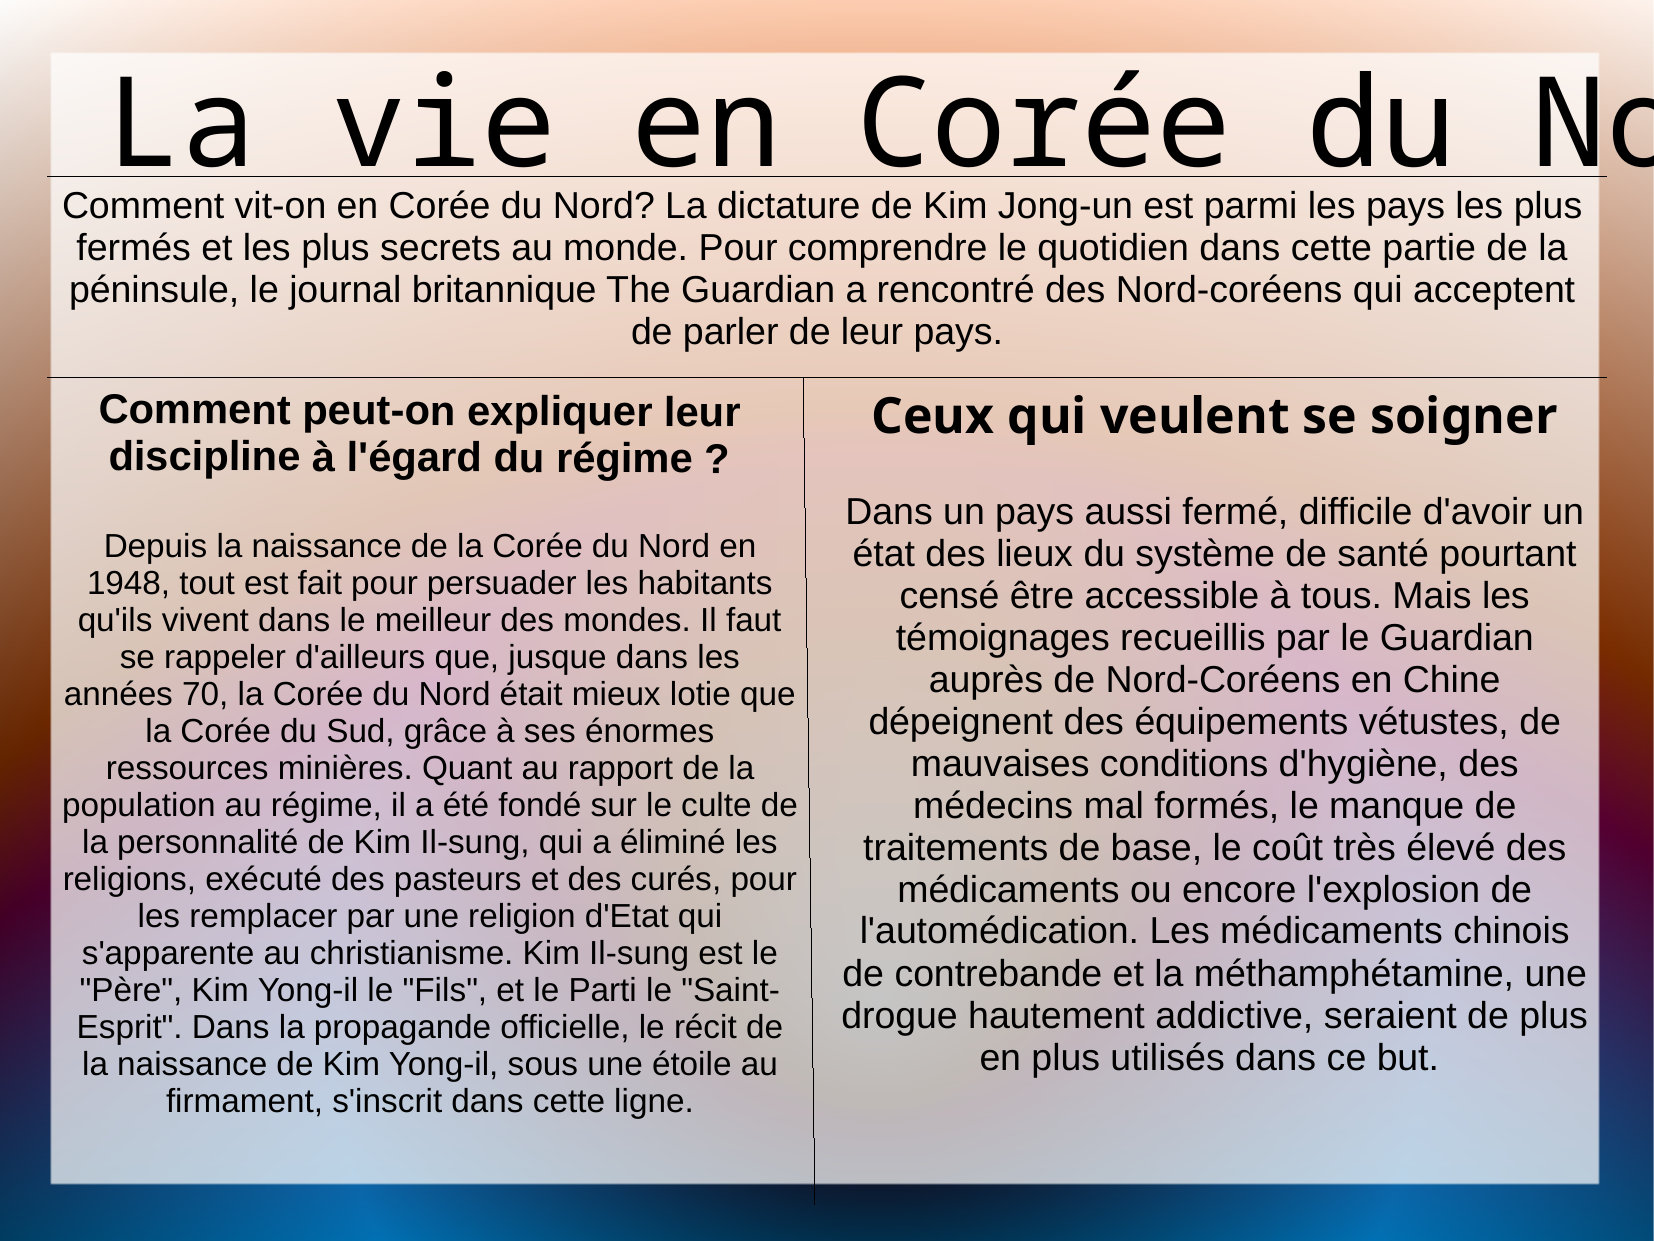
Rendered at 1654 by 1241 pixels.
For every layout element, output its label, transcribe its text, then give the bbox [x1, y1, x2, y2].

text_box Ceux qui veulent se soigner Dans un pays aussi fermé, difficile d'avoir un état des lieux du système de santé pourtant censé être accessible à tous. Mais les témoignages recueillis par le Guardian auprès de Nord-Coréens en Chine dépeignent des équipements vétustes, de mauvaises conditions d'hygiène, des médecins mal formés, le manque de traitements de base, le coût très élevé des médicaments ou encore l'explosion de l'automédication. Les médicaments chinois de contrebande et la méthamphétamine, une drogue hautement addictive, seraient de plus en plus utilisés dans ce but. [826, 372, 1619, 1172]
text_box Comment vit-on en Corée du Nord? La dictature de Kim Jong-un est parmi les pays les plus fermés et les plus secrets au monde. Pour comprendre le quotidien dans cette partie de la péninsule, le journal britannique The Guardian a rencontré des Nord-coréens qui acceptent de parler de leur pays. [47, 177, 1607, 377]
text_box La vie en Corée du Nord [91, 25, 1560, 166]
text_box Comment peut-on expliquer leur discipline à l'égard du régime ? [35, 377, 804, 491]
text_box Depuis la naissance de la Corée du Nord en 1948, tout est fait pour persuader les habitants qu'ils vivent dans le meilleur des mondes. Il faut se rappeler d'ailleurs que, jusque dans les années 70, la Corée du Nord était mieux lotie que la Corée du Sud, grâce à ses énormes ressources minières. Quant au rapport de la population au régime, il a été fondé sur le culte de la personnalité de Kim Il-sung, qui a éliminé les religions, exécuté des pasteurs et des curés, pour les remplacer par une religion d'Etat qui s'apparente au christianisme. Kim Il-sung est le "Père", Kim Yong-il le "Fils", et le Parti le "Saint-Esprit". Dans la propagande officielle, le récit de la naissance de Kim Yong-il, sous une étoile au firmament, s'inscrit dans cette ligne. [47, 519, 815, 1127]
picture [0, 0, 1654, 1241]
picture [1624, 107, 1654, 158]
